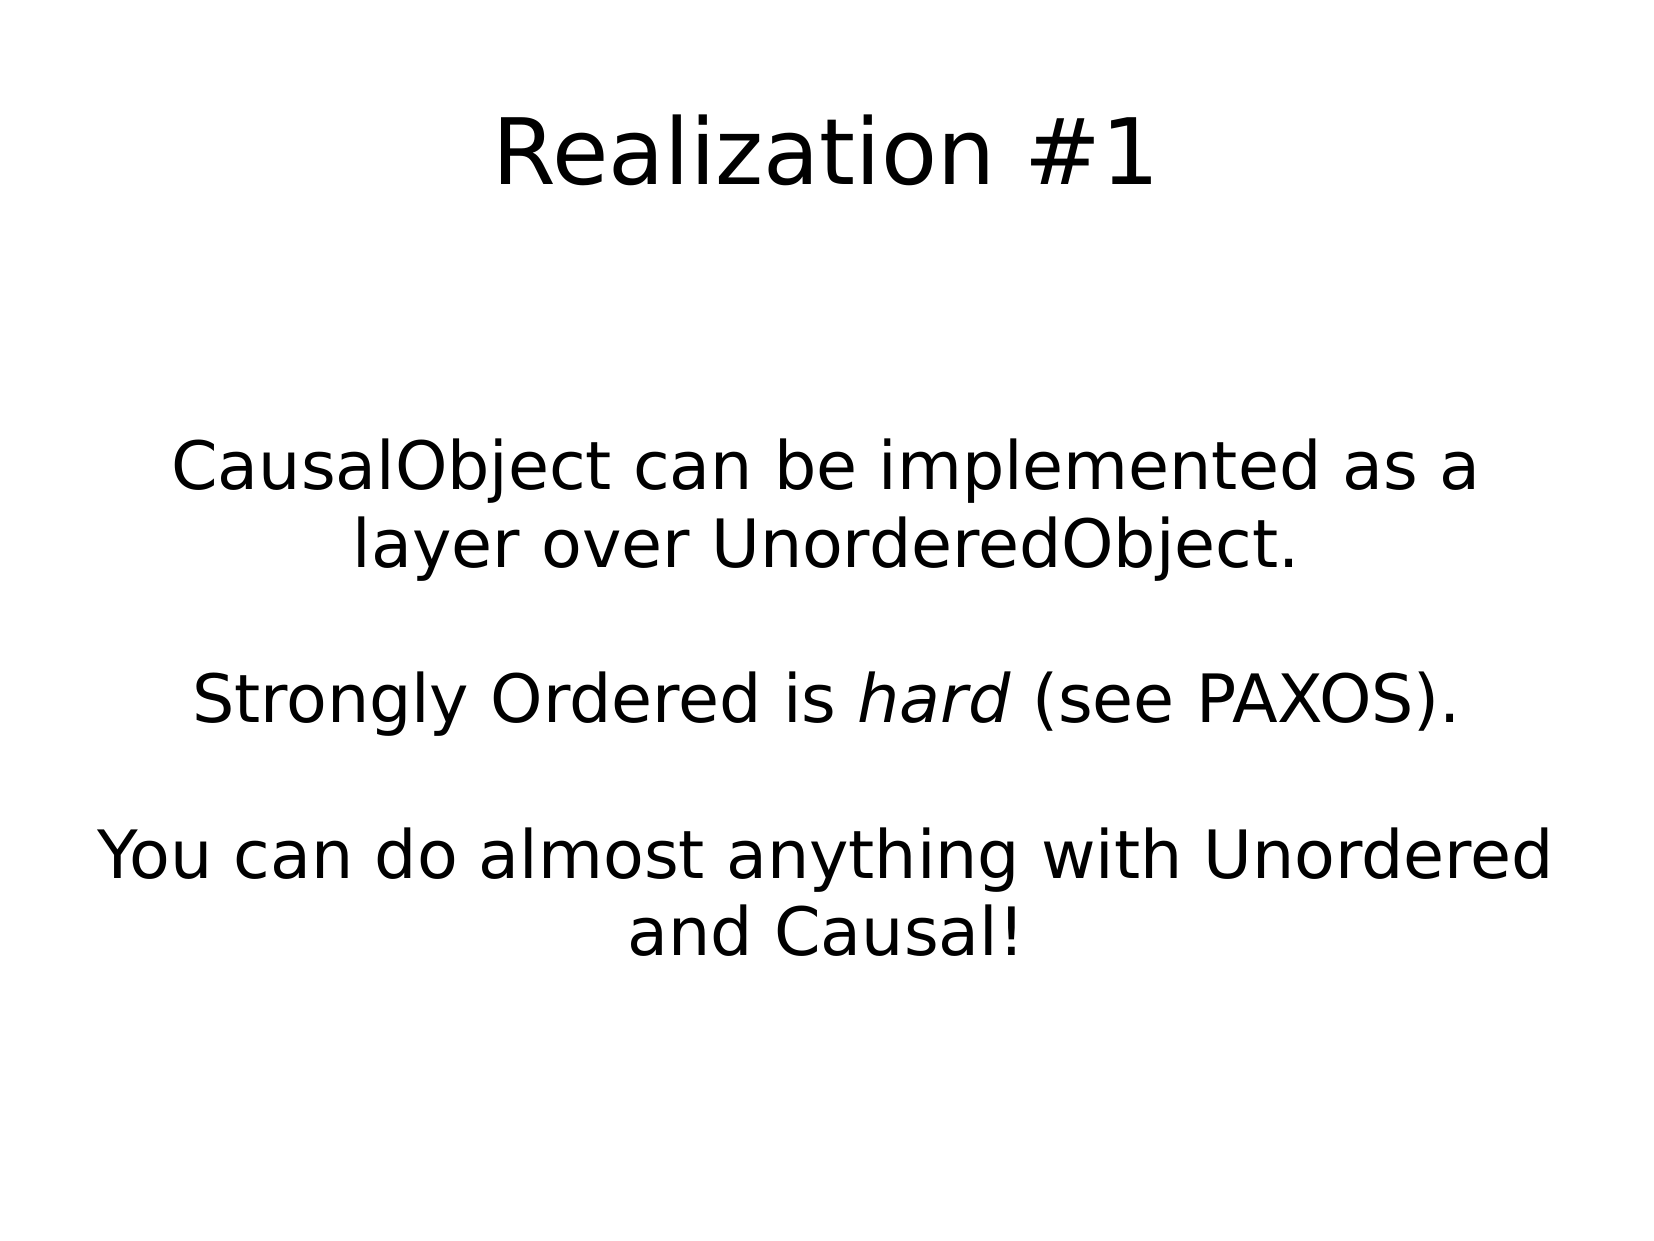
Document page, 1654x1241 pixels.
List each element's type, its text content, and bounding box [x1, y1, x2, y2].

title Realization #1 [82, 56, 1571, 250]
subtitle CausalObject can be implemented as a layer over UnorderedObject. Strongly Ordered is hard (see PAXOS). You can do almost anything with Unordered and Causal! [82, 297, 1571, 1102]
